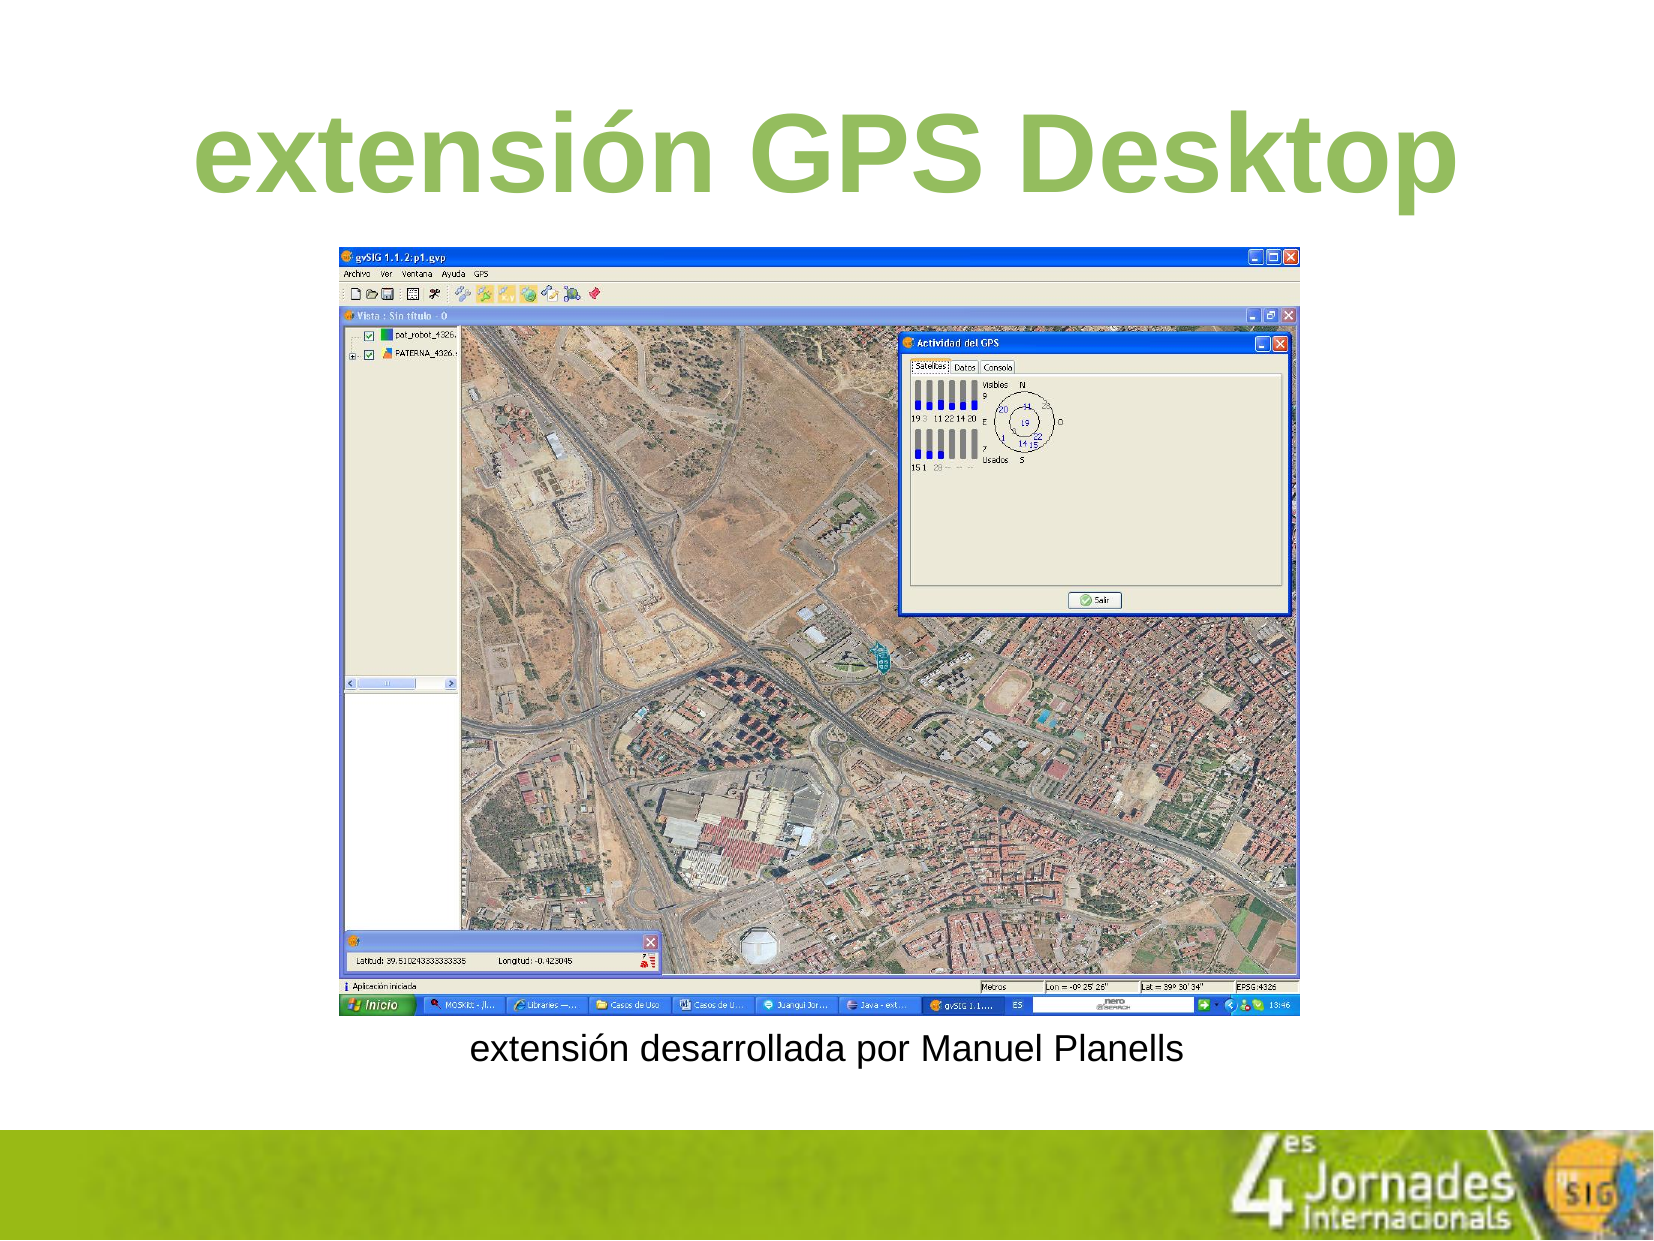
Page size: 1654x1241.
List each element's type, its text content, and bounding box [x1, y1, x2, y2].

picture [0, 1130, 1654, 1240]
picture [339, 247, 1300, 1016]
title extensión GPS Desktop [82, 49, 1571, 257]
text_box extensión desarrollada por Manuel Planells [454, 1020, 1199, 1091]
